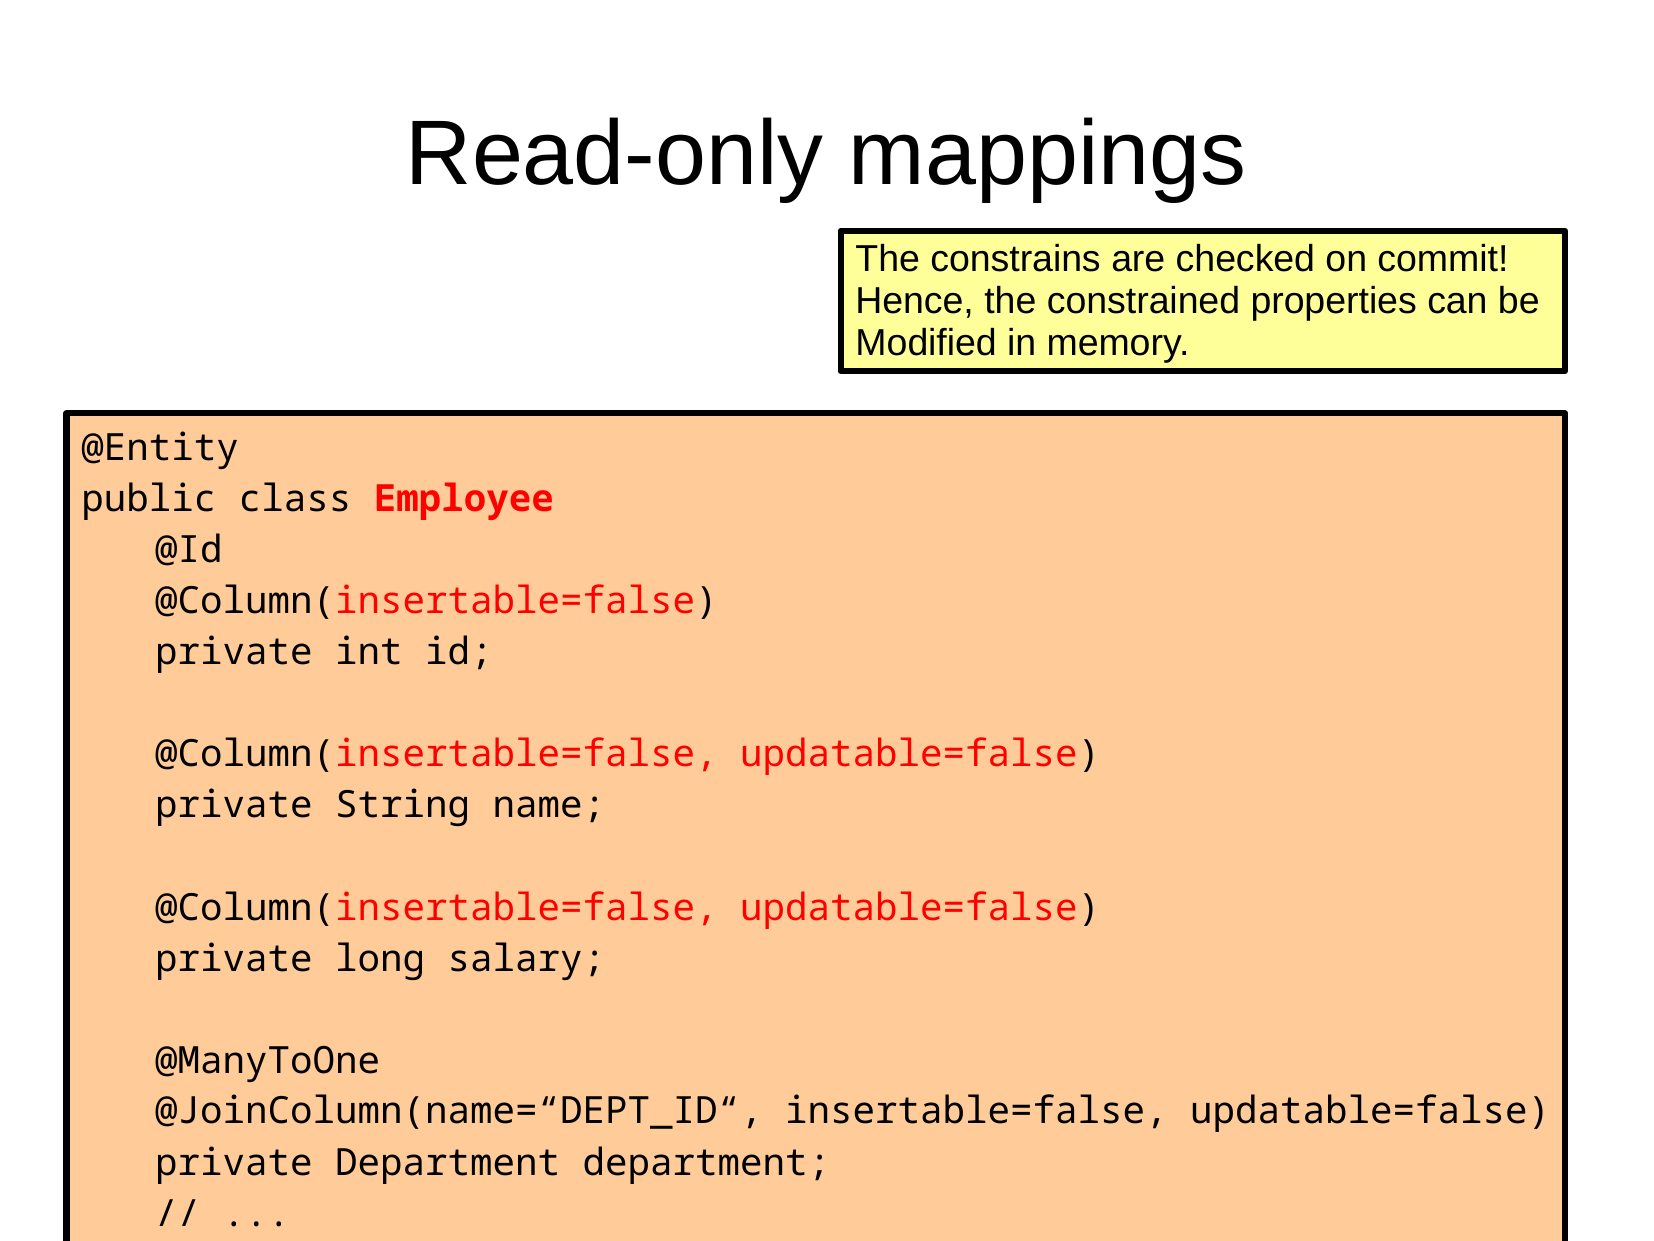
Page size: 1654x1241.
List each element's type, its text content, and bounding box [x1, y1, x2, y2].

text_box @Entity public class Employee @Id @Column(insertable=false) private int id; @Column(insertable=false, updatable=false) private String name; @Column(insertable=false, updatable=false) private long salary; @ManyToOne @JoinColumn(name=“DEPT_ID“, insertable=false, updatable=false) private Department department; // ... } [66, 413, 1565, 1170]
text_box The constrains are checked on commit! Hence, the constrained properties can be Modified in memory. [840, 230, 1565, 372]
title Read-only mappings [82, 56, 1571, 250]
